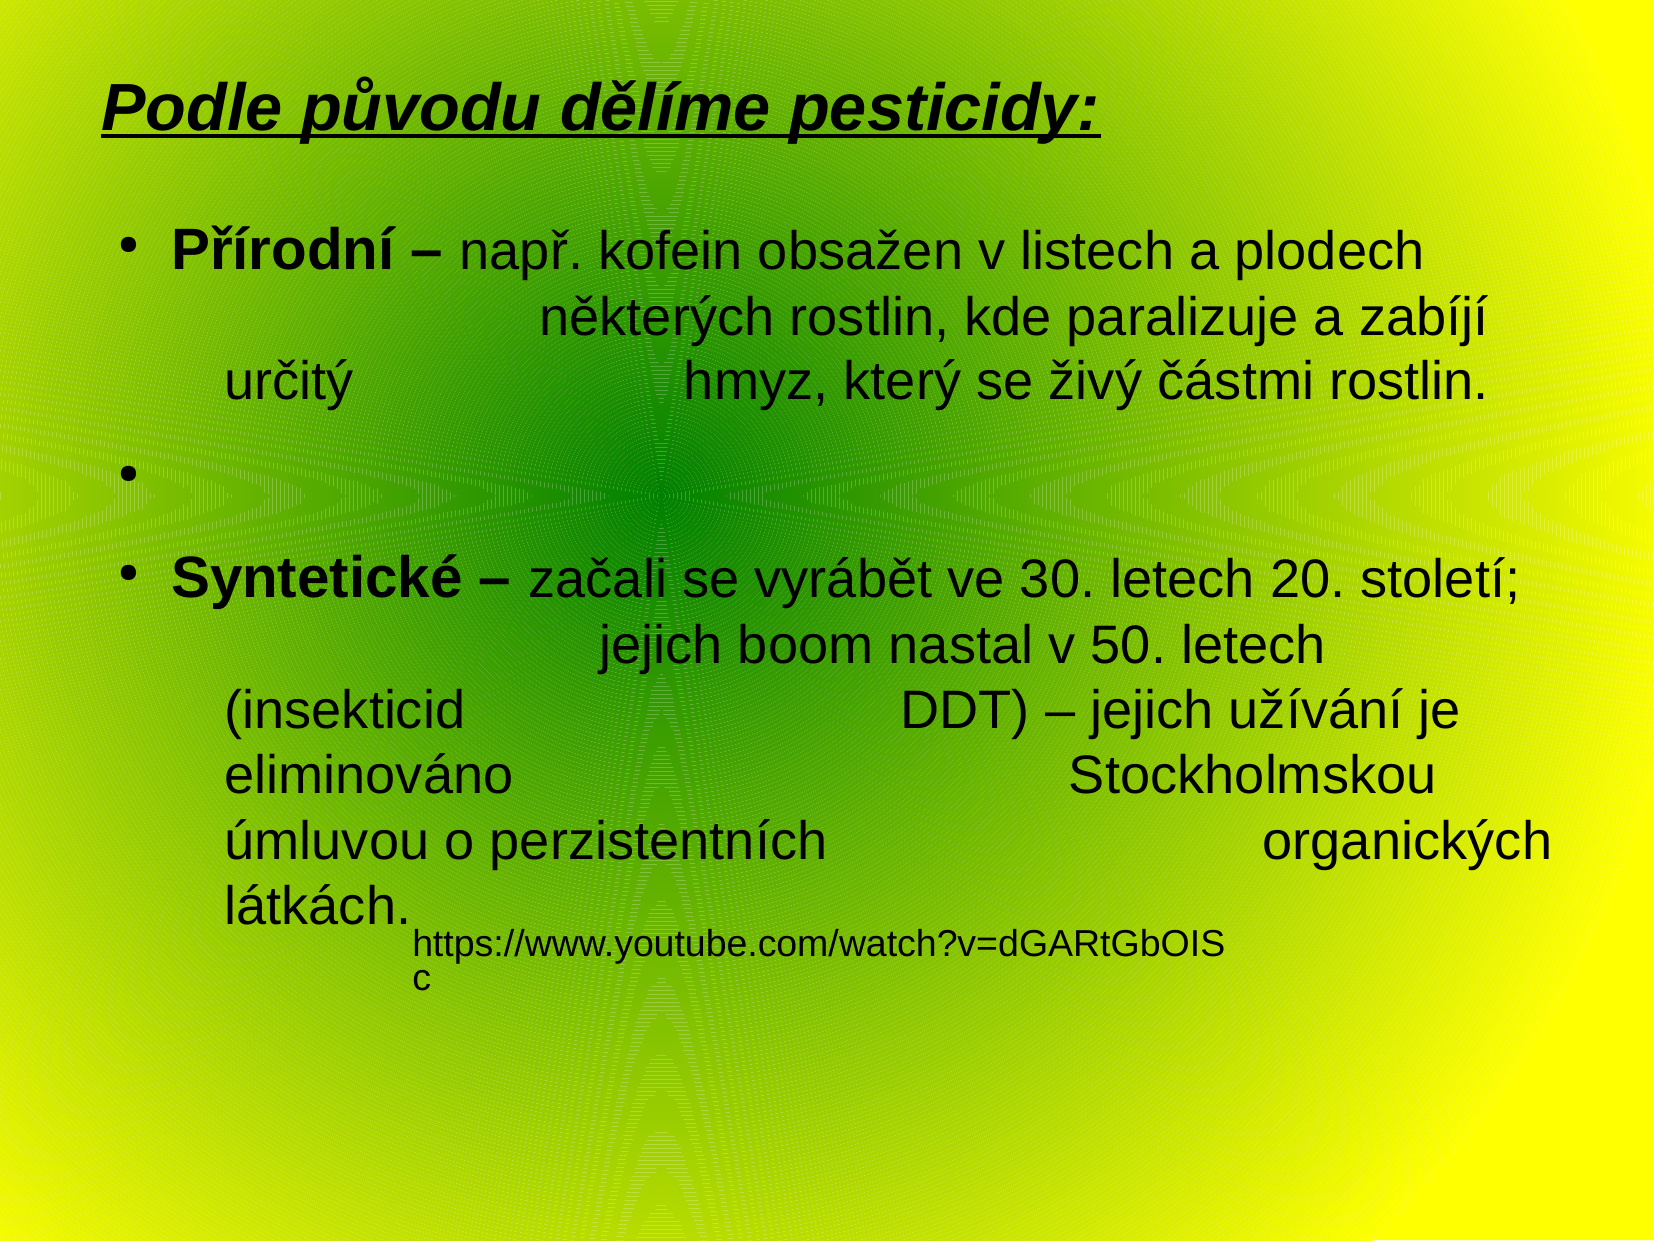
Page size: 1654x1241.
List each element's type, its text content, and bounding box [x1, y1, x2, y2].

text_box https://www.youtube.com/watch?v=dGARtGbOISc [397, 915, 1256, 1015]
title Podle původu dělíme pesticidy: [82, 0, 1571, 208]
list Přírodní – např. kofein obsažen v listech a plodech některých rostlin, kde paralizuje a zabíjí určitý hmyz, který se živý částmi rostlin. Syntetické – začali se vyrábět ve 30. letech 20. století; jejich boom nastal v 50. letech (insekticid DDT) – jejich užívání je eliminováno Stockholmskou úmluvou o perzistentních organických látkách. [82, 210, 1571, 1030]
